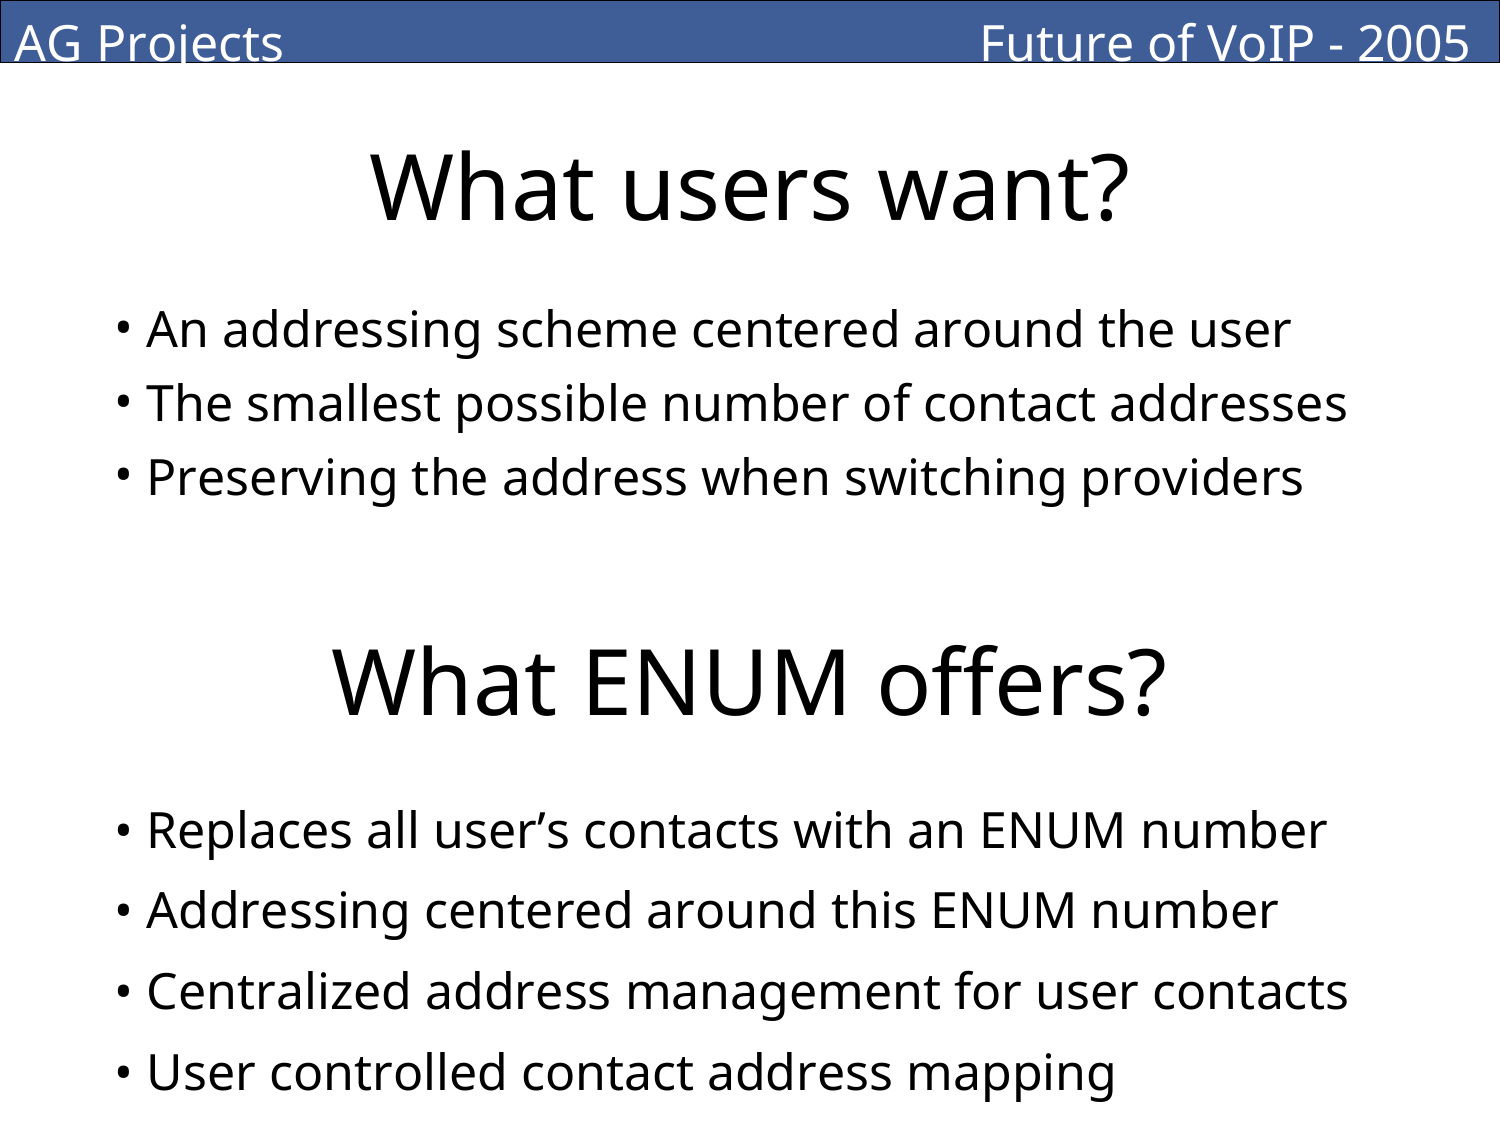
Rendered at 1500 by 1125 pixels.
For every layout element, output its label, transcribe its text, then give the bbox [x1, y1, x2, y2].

text_box Replaces all user’s contacts with an ENUM number Addressing centered around this ENUM number Centralized address management for user contacts User controlled contact address mapping [100, 786, 1424, 1094]
subtitle An addressing scheme centered around the user The smallest possible number of contact addresses Preserving the address when switching providers [100, 290, 1424, 528]
text_box What ENUM offers? [100, 609, 1400, 750]
text_box What users want? [100, 115, 1400, 256]
